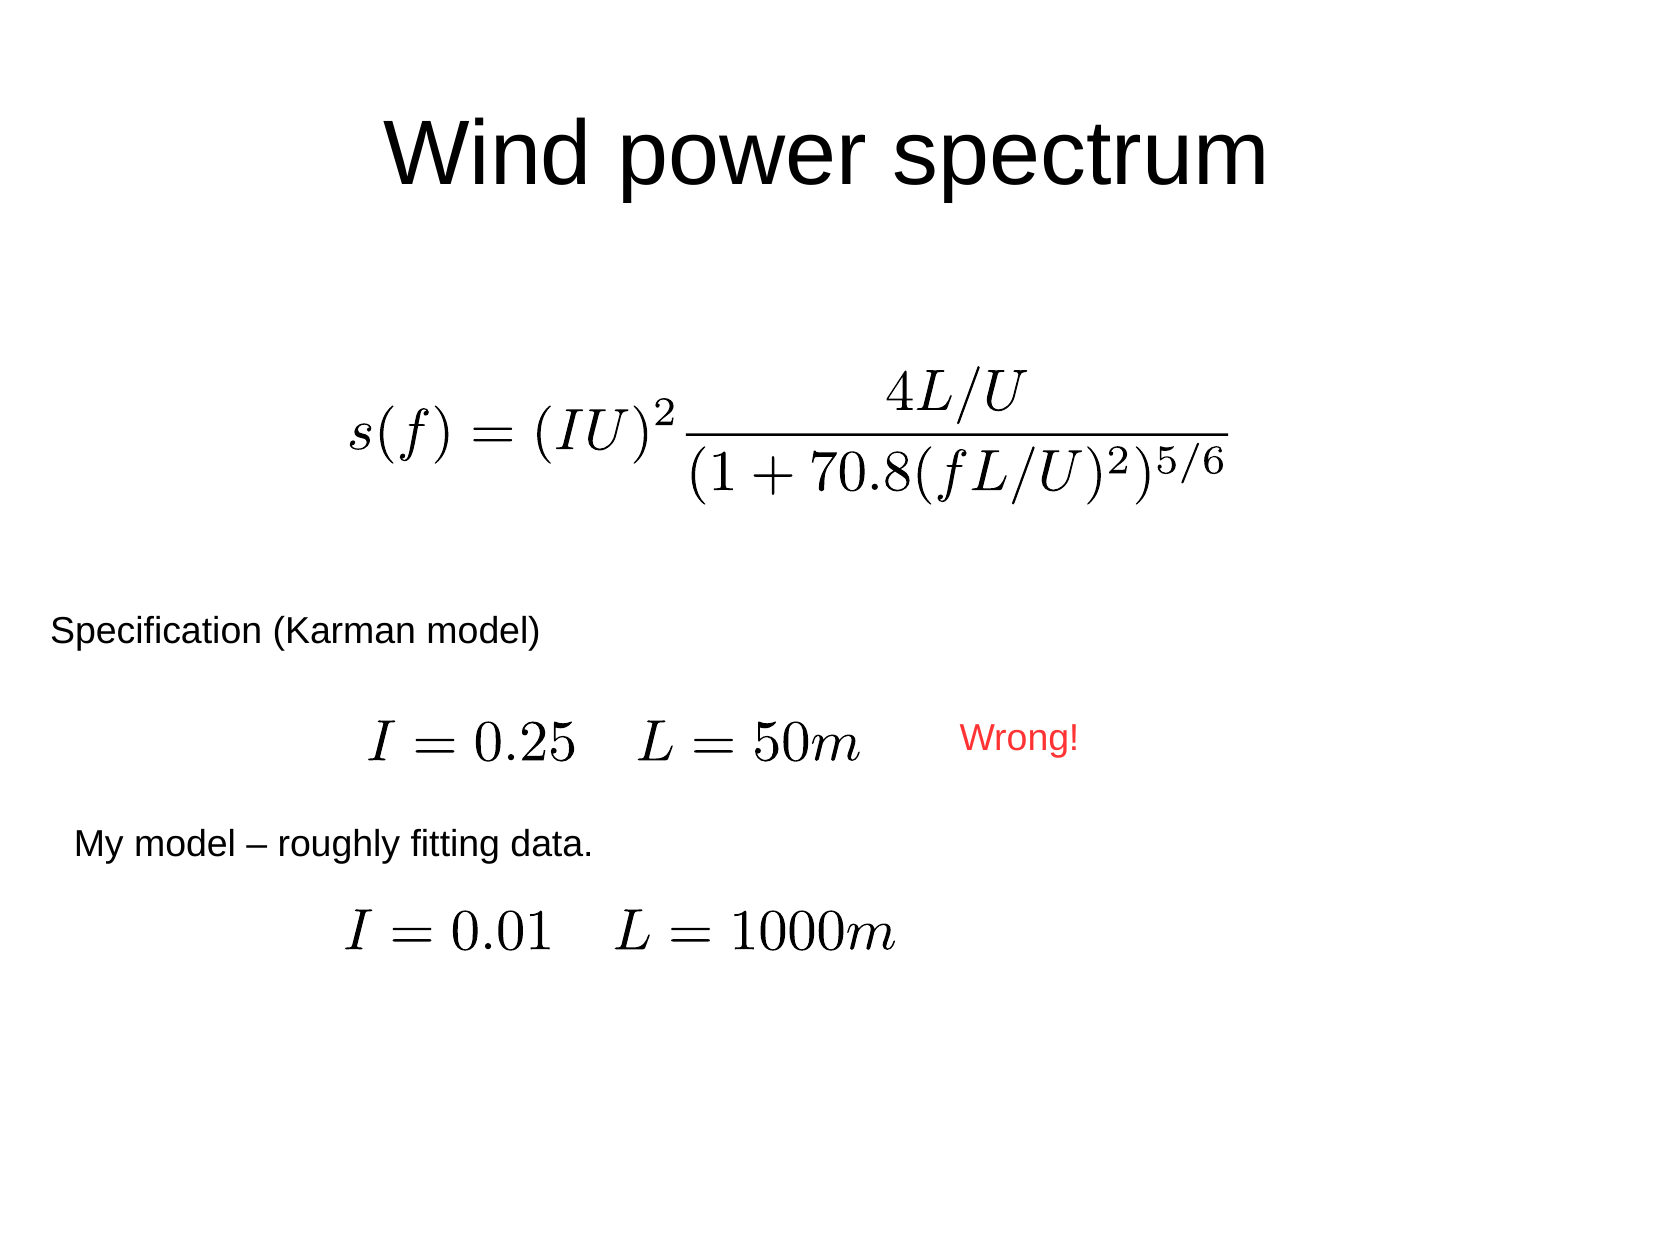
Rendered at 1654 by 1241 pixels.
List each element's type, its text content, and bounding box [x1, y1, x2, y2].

text_box My model – roughly fitting data. [59, 814, 609, 938]
title Wind power spectrum [82, 49, 1571, 257]
text_box Wrong! [944, 708, 1312, 766]
text_box [346, 366, 1229, 505]
text_box [343, 909, 897, 951]
text_box Specification (Karman model) [35, 602, 674, 660]
text_box [366, 720, 862, 762]
